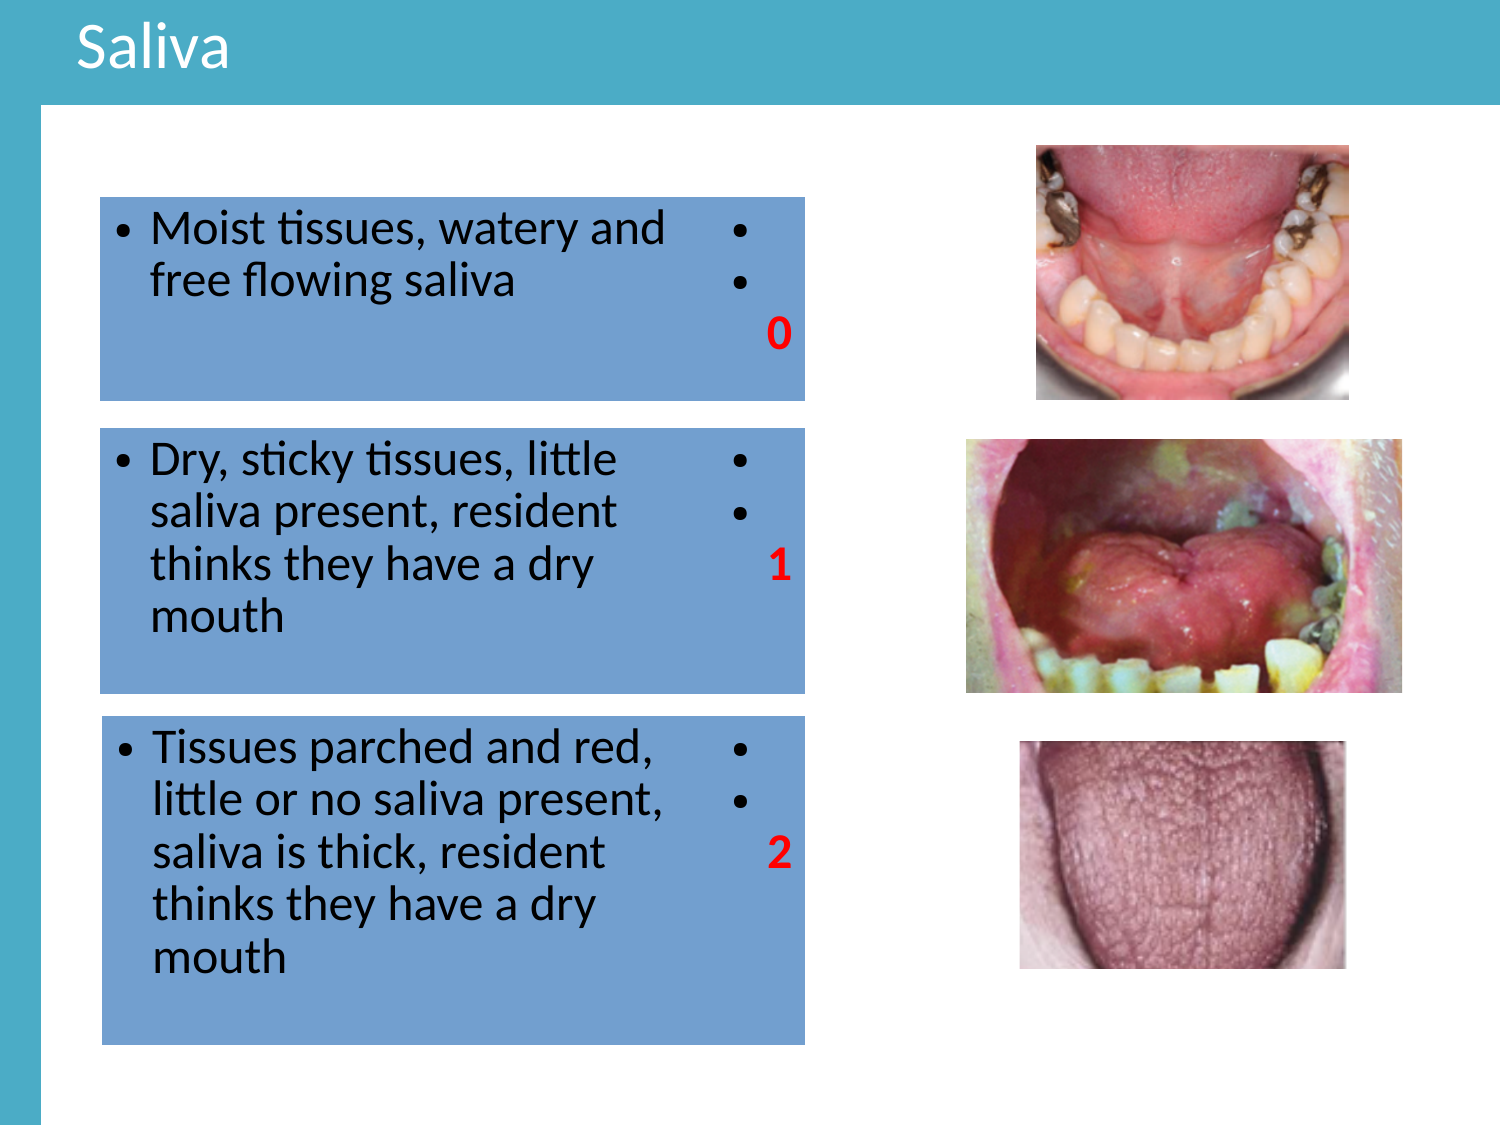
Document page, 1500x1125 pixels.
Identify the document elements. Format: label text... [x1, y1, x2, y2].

table_header Moist tissues, watery and free flowing saliva [100, 197, 717, 401]
text_box [0, 0, 1500, 1125]
table_header 0 [717, 197, 805, 401]
picture [1019, 741, 1349, 969]
picture [1036, 145, 1349, 400]
table_header Tissues parched and red, little or no saliva present, saliva is thick, resident thinks they have a dry mouth [102, 716, 717, 1045]
table_header 1 [717, 428, 805, 694]
picture [966, 439, 1403, 693]
text_box Saliva [61, 0, 805, 91]
table_header 2 [717, 716, 805, 1045]
table_header Dry, sticky tissues, little saliva present, resident thinks they have a dry mouth [100, 428, 717, 694]
